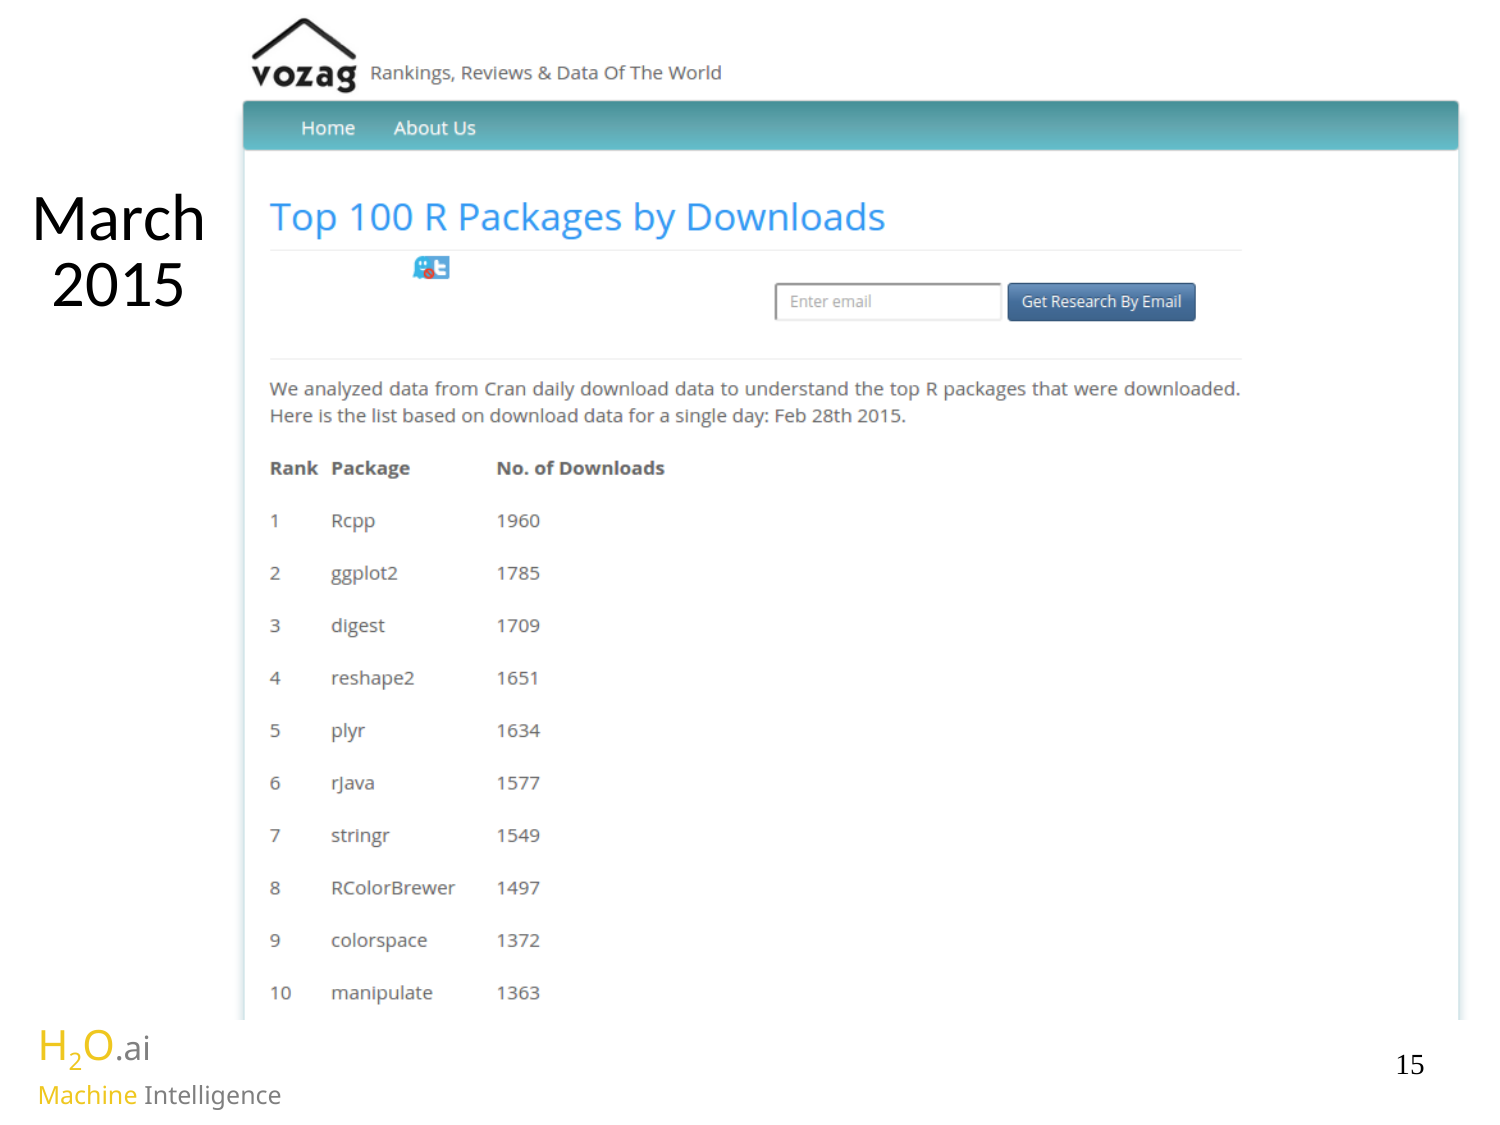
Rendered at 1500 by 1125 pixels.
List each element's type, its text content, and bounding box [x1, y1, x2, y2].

title March 2015 [0, 133, 223, 381]
picture [223, 13, 1484, 1021]
